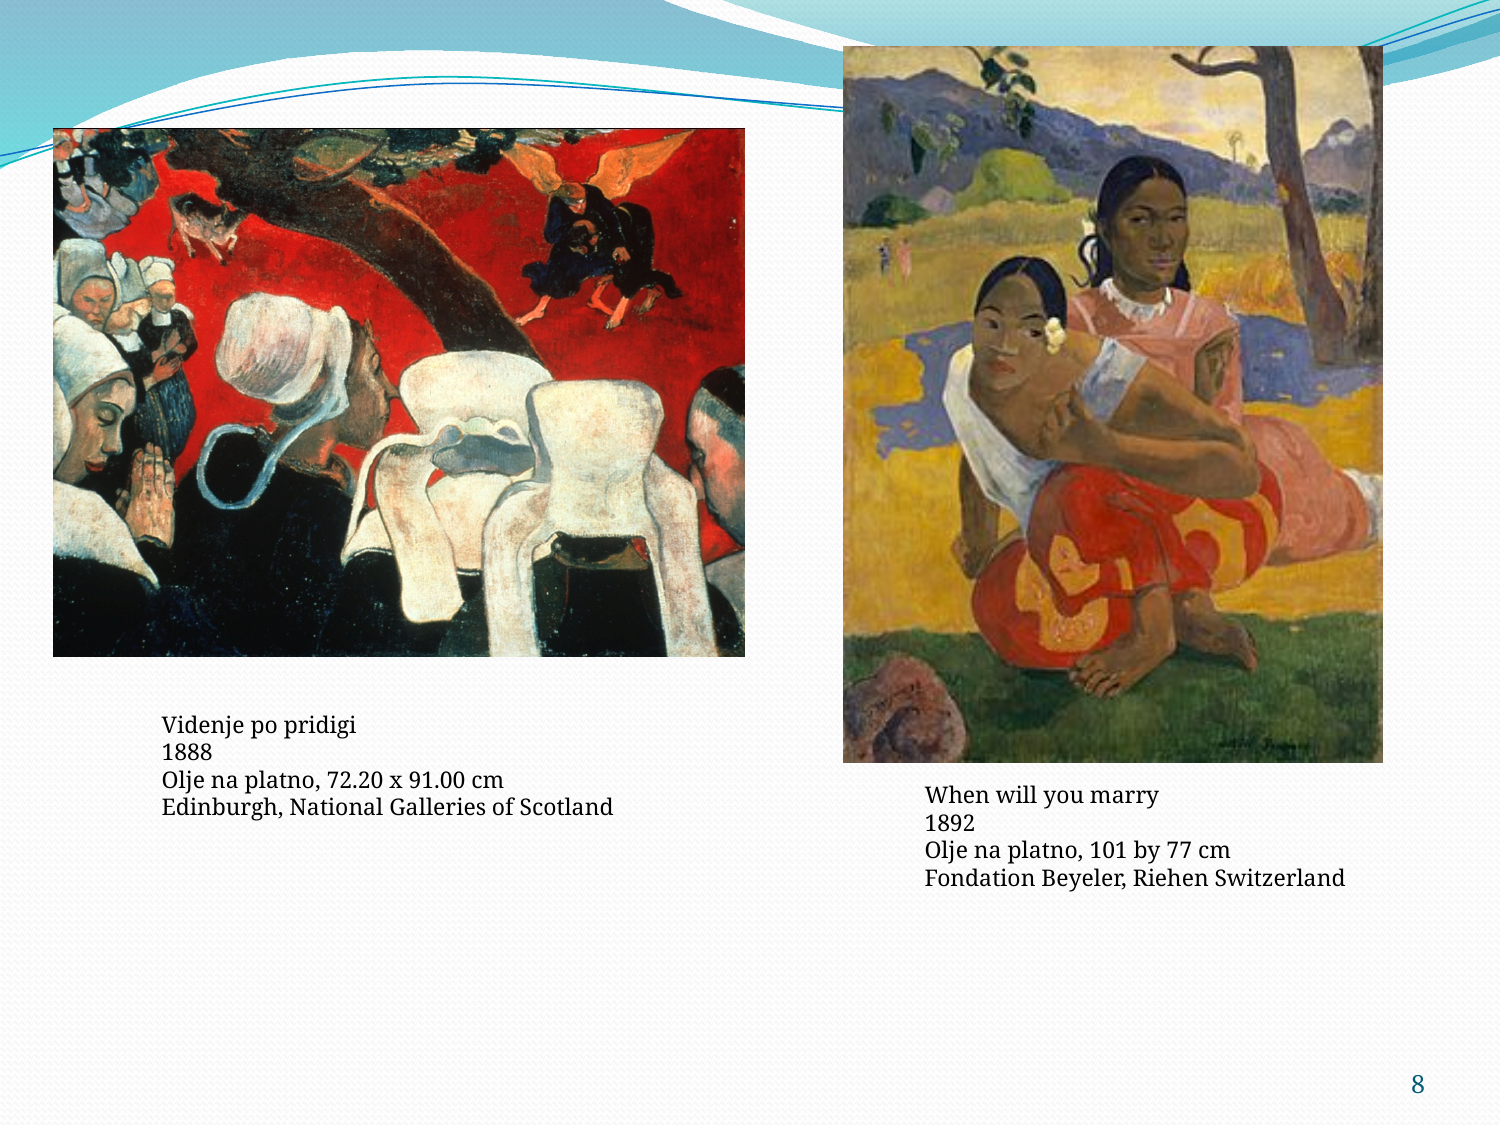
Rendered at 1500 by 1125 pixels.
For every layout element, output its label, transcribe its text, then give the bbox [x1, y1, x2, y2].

picture [24, 147, 50, 156]
picture [0, 0, 1500, 1125]
text_box Videnje po pridigi 1888 Olje na platno, 72.20 x 91.00 cm Edinburgh, National Galleries of Scotland [146, 703, 629, 828]
slide_number <number> [1299, 1042, 1425, 1103]
text_box When will you marry 1892 Olje na platno, 101 by 77 cm Fondation Beyeler, Riehen Switzerland [909, 773, 1368, 944]
